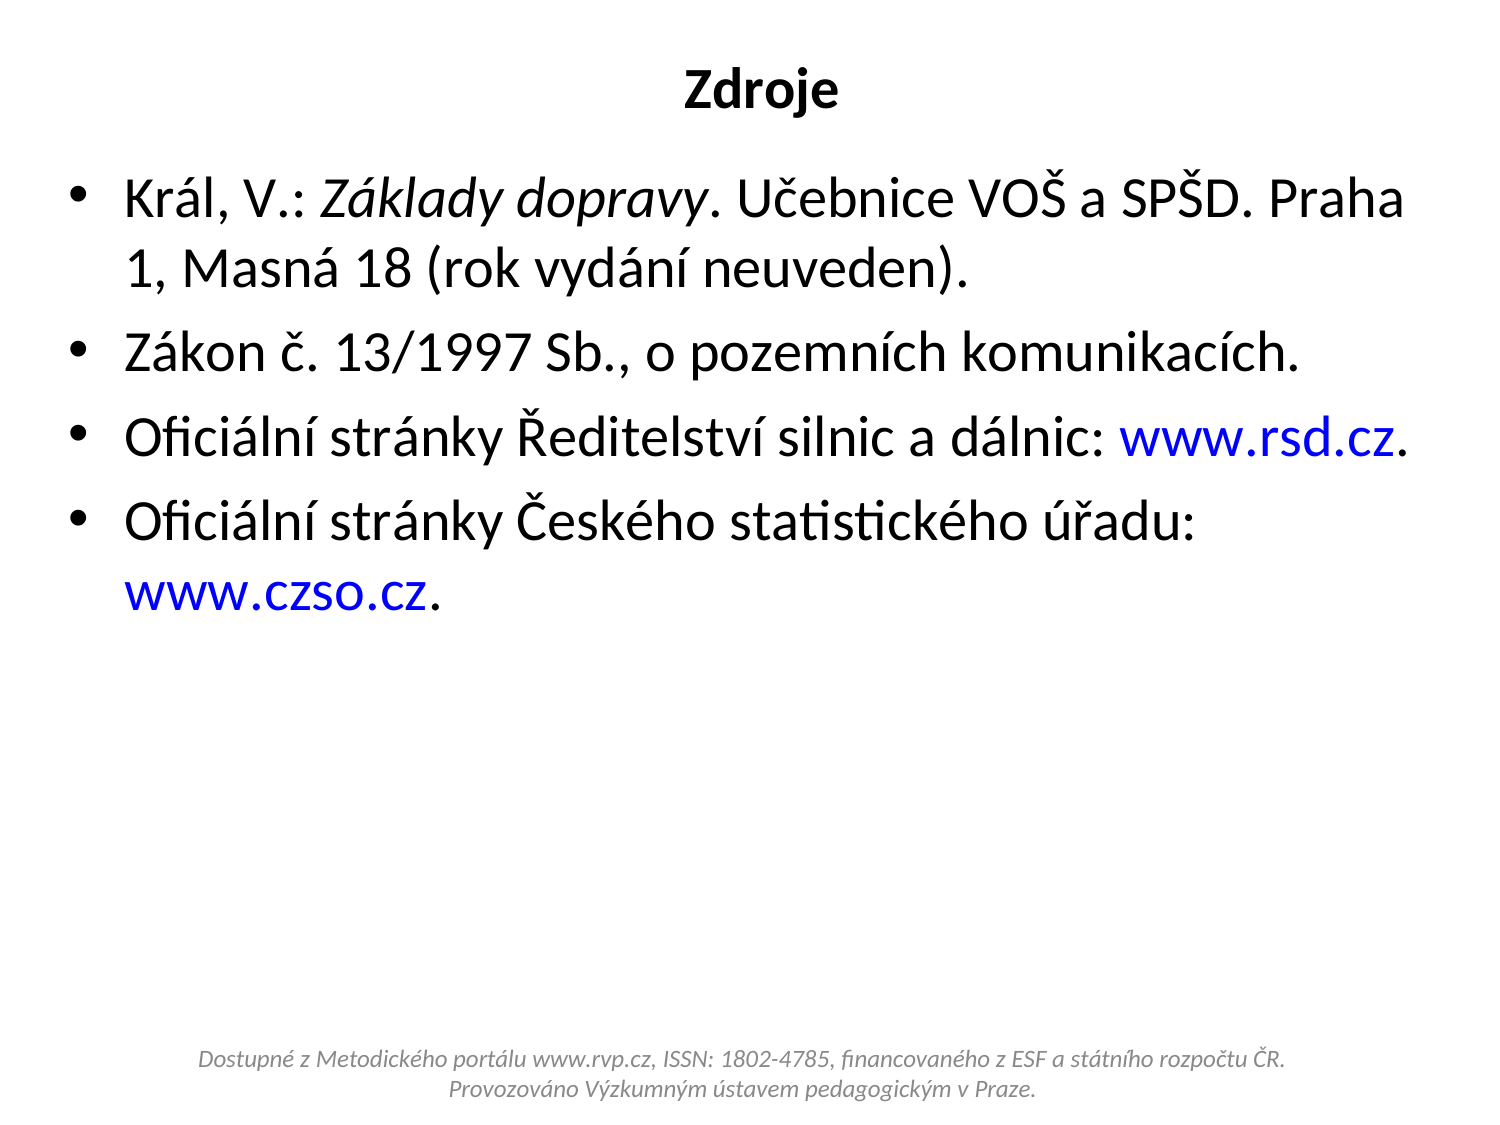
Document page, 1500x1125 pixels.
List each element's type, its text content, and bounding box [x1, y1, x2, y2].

list Zdroje Král, V.: Základy dopravy. Učebnice VOŠ a SPŠD. Praha 1, Masná 18 (rok vydání neuveden). Zákon č. 13/1997 Sb., o pozemních komunikacích. Oficiální stránky Ředitelství silnic a dálnic: www.rsd.cz. Oficiální stránky Českého statistického úřadu: www.czso.cz. [53, 42, 1471, 1071]
text_box Dostupné z Metodického portálu www.rvp.cz, ISSN: 1802-4785, financovaného z ESF a státního rozpočtu ČR. Provozováno Výzkumným ústavem pedagogickým v Praze. [122, 1042, 1365, 1103]
